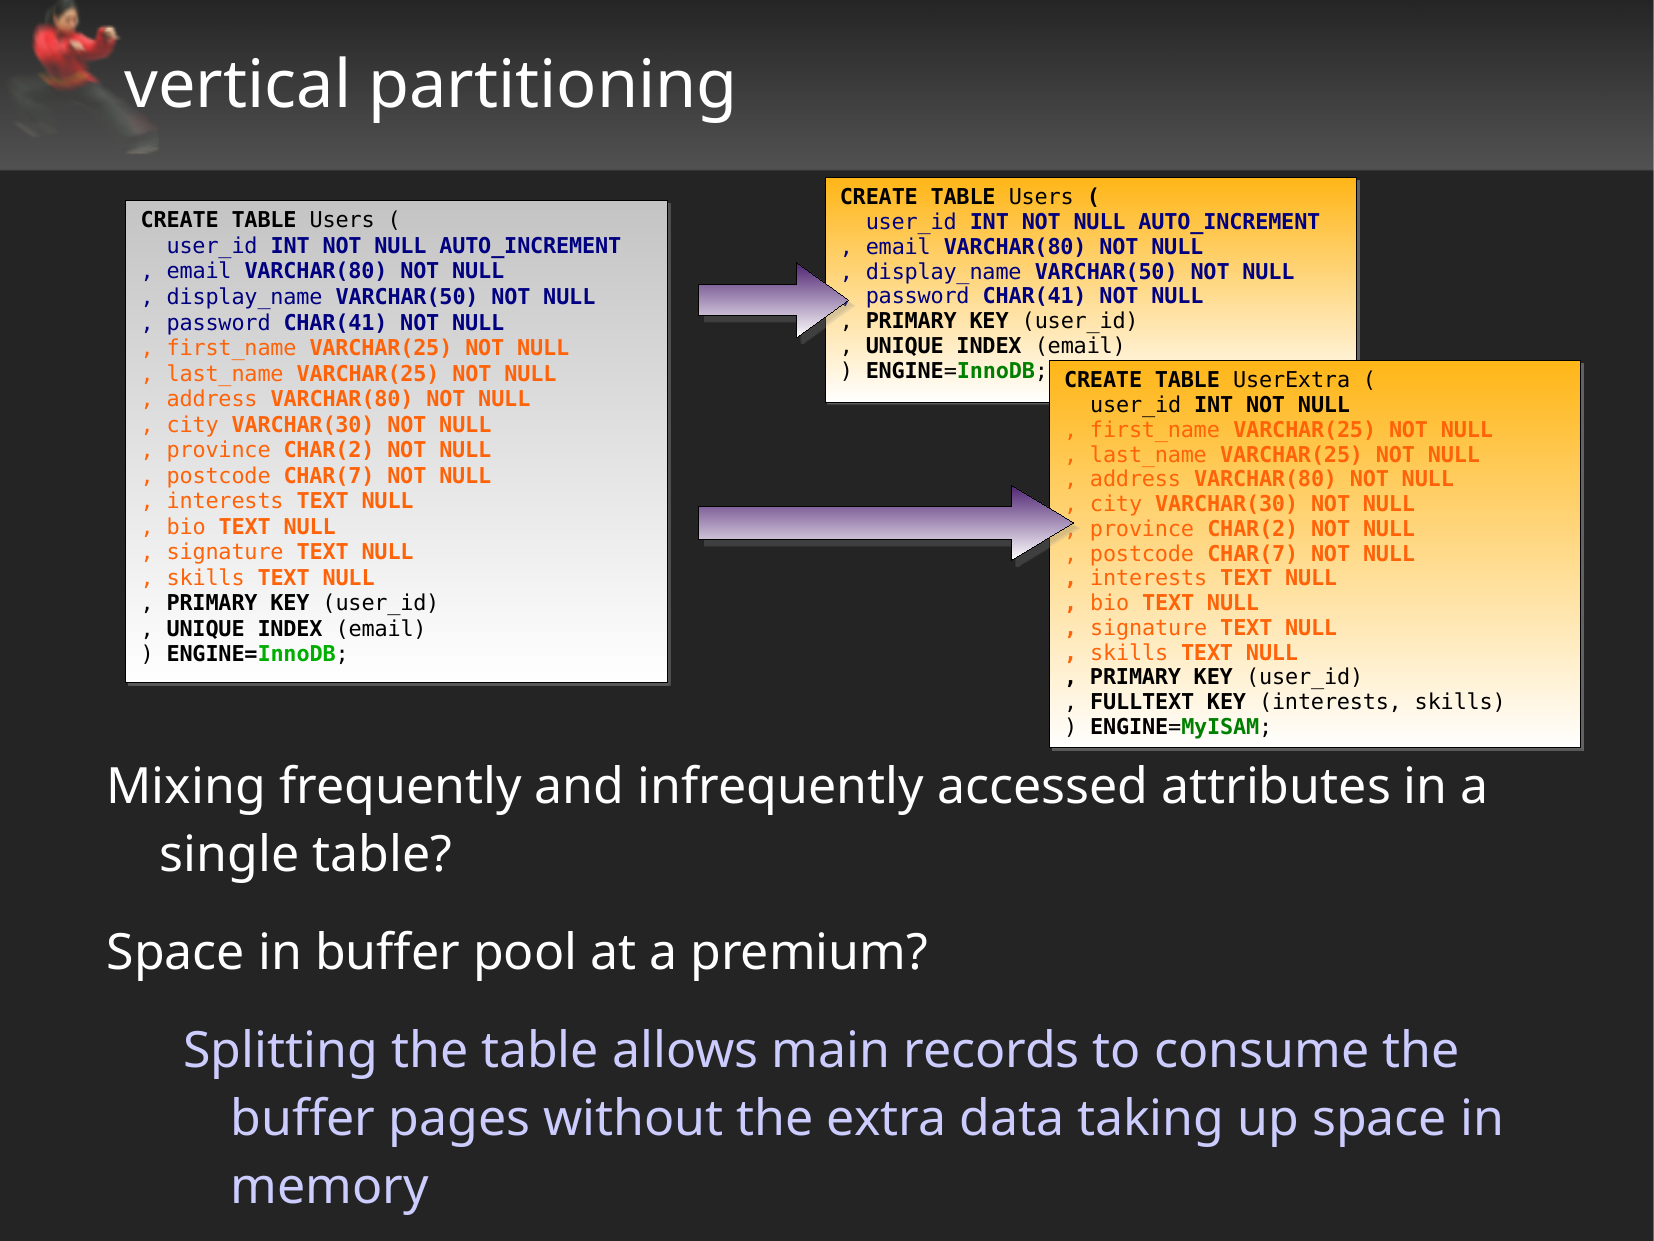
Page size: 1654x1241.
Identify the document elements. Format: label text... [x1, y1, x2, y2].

text_box CREATE TABLE Users ( user_id INT NOT NULL AUTO_INCREMENT , email VARCHAR(80) NOT NULL , display_name VARCHAR(50) NOT NULL , password CHAR(41) NOT NULL , first_name VARCHAR(25) NOT NULL , last_name VARCHAR(25) NOT NULL , address VARCHAR(80) NOT NULL , city VARCHAR(30) NOT NULL , province CHAR(2) NOT NULL , postcode CHAR(7) NOT NULL , interests TEXT NULL , bio TEXT NULL , signature TEXT NULL , skills TEXT NULL , PRIMARY KEY (user_id) , UNIQUE INDEX (email) ) ENGINE=InnoDB; [125, 200, 668, 683]
text_box CREATE TABLE Users ( user_id INT NOT NULL AUTO_INCREMENT , email VARCHAR(80) NOT NULL , display_name VARCHAR(50) NOT NULL , password CHAR(41) NOT NULL , PRIMARY KEY (user_id) , UNIQUE INDEX (email) ) ENGINE=InnoDB; [825, 177, 1357, 403]
list Mixing frequently and infrequently accessed attributes in a single table? Space in buffer pool at a premium? Splitting the table allows main records to consume the buffer pages without the extra data taking up space in memory Need FULLTEXT on your text columns? [88, 750, 1613, 1181]
picture [0, 0, 1654, 1241]
text_box [698, 485, 1074, 561]
title vertical partitioning [124, 39, 1625, 125]
text_box [698, 262, 849, 338]
text_box CREATE TABLE UserExtra ( user_id INT NOT NULL , first_name VARCHAR(25) NOT NULL , last_name VARCHAR(25) NOT NULL , address VARCHAR(80) NOT NULL , city VARCHAR(30) NOT NULL , province CHAR(2) NOT NULL , postcode CHAR(7) NOT NULL , interests TEXT NULL , bio TEXT NULL , signature TEXT NULL , skills TEXT NULL , PRIMARY KEY (user_id) , FULLTEXT KEY (interests, skills) ) ENGINE=MyISAM; [1049, 360, 1581, 748]
